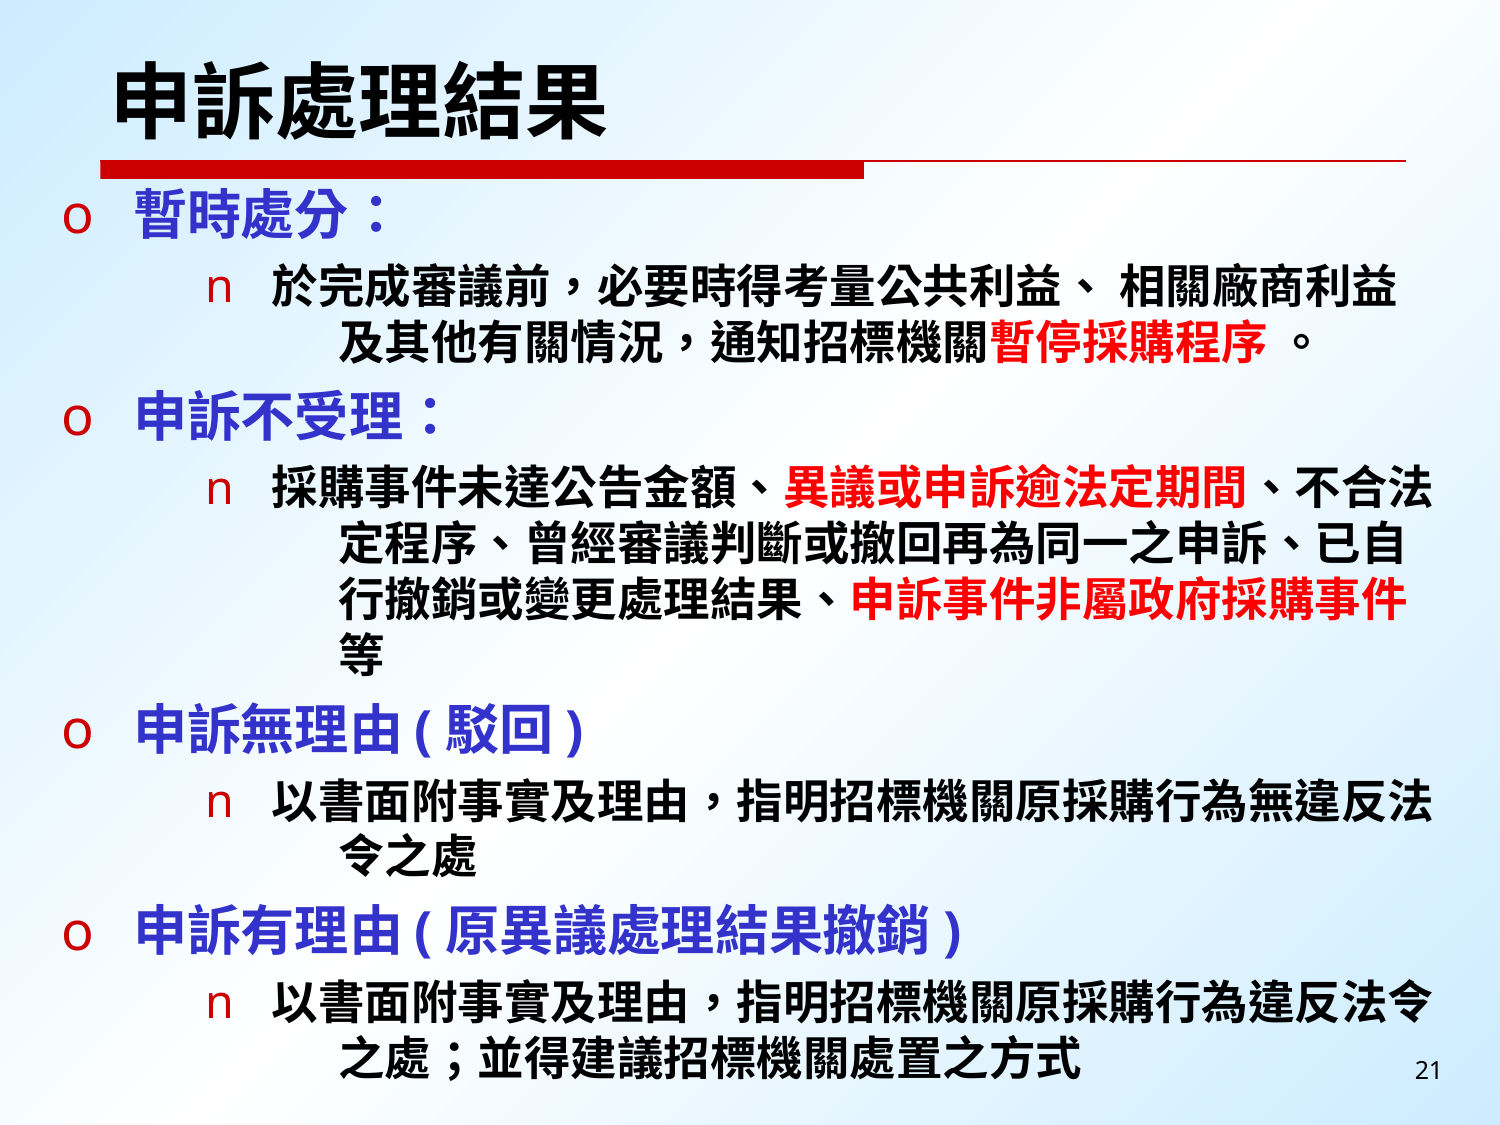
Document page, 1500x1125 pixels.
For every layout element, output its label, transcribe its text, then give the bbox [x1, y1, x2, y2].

title 申訴處理結果 [94, 30, 1407, 158]
list 暫時處分： 於完成審議前，必要時得考量公共利益、 相關廠商利益及其他有關情況，通知招標機關暫停採購程序 。 申訴不受理： 採購事件未達公告金額、異議或申訴逾法定期間、不合法定程序、曾經審議判斷或撤回再為同一之申訴、已自行撤銷或變更處理結果、申訴事件非屬政府採購事件等 申訴無理由(駁回) 以書面附事實及理由，指明招標機關原採購行為無違反法令之處 申訴有理由(原異議處理結果撤銷) 以書面附事實及理由，指明招標機關原採購行為違反法令之處；並得建議招標機關處置之方式 [46, 172, 1459, 1102]
